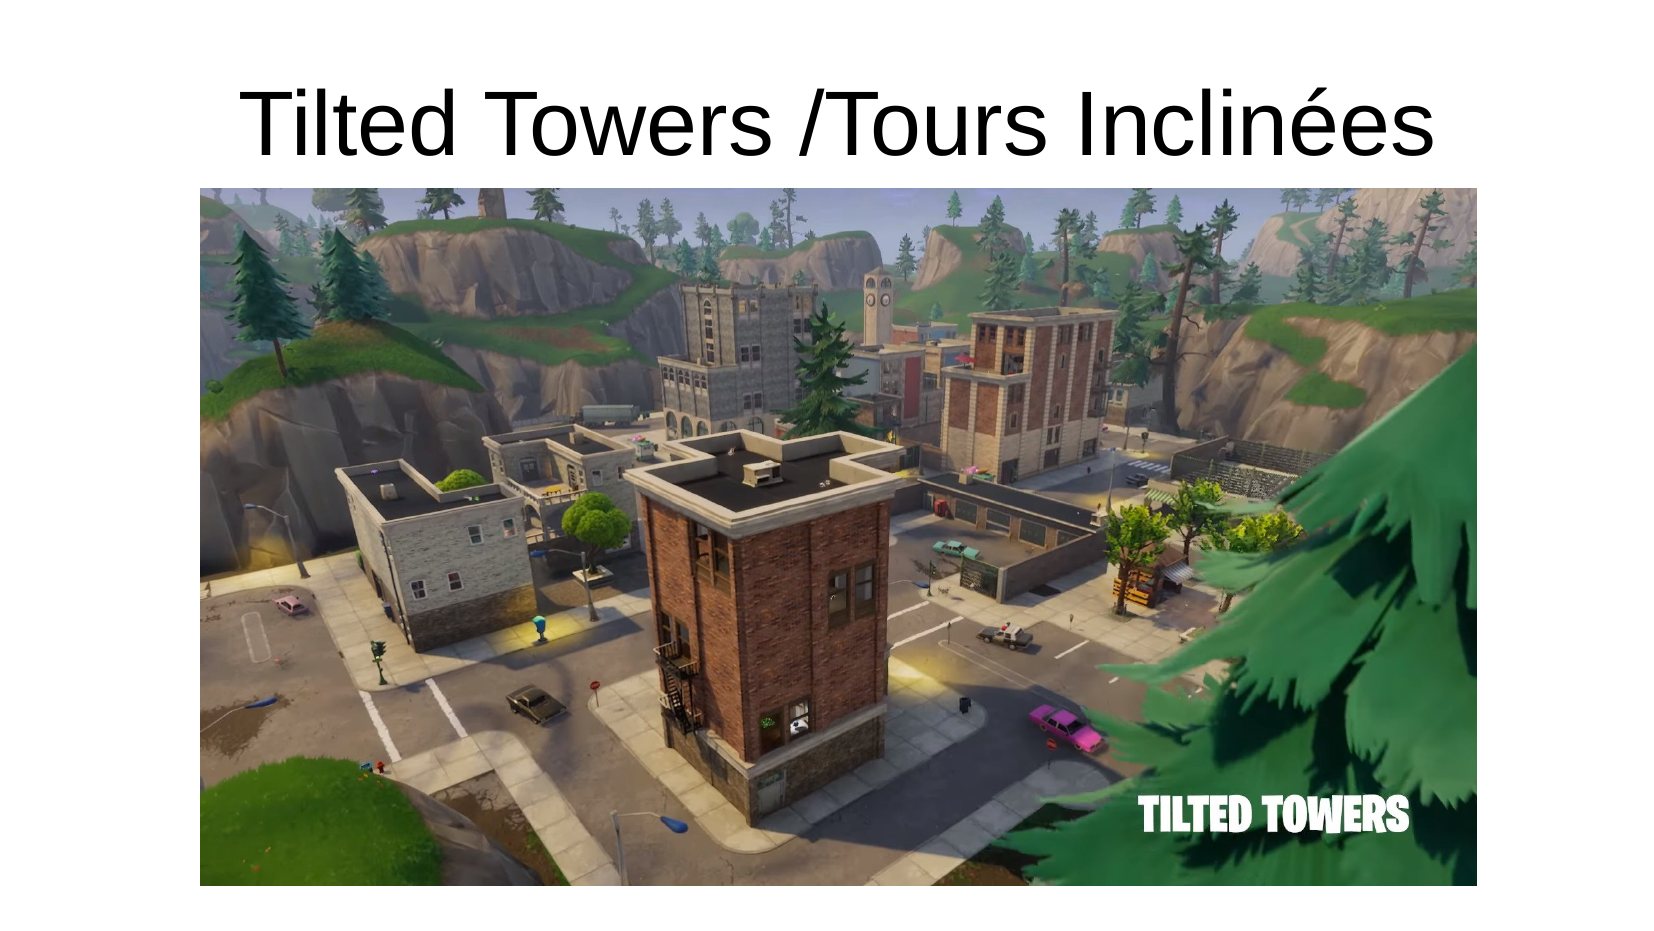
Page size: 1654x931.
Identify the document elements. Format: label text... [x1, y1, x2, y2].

title Tilted Towers /Tours Inclinées [94, 45, 1583, 201]
picture [200, 188, 1477, 886]
